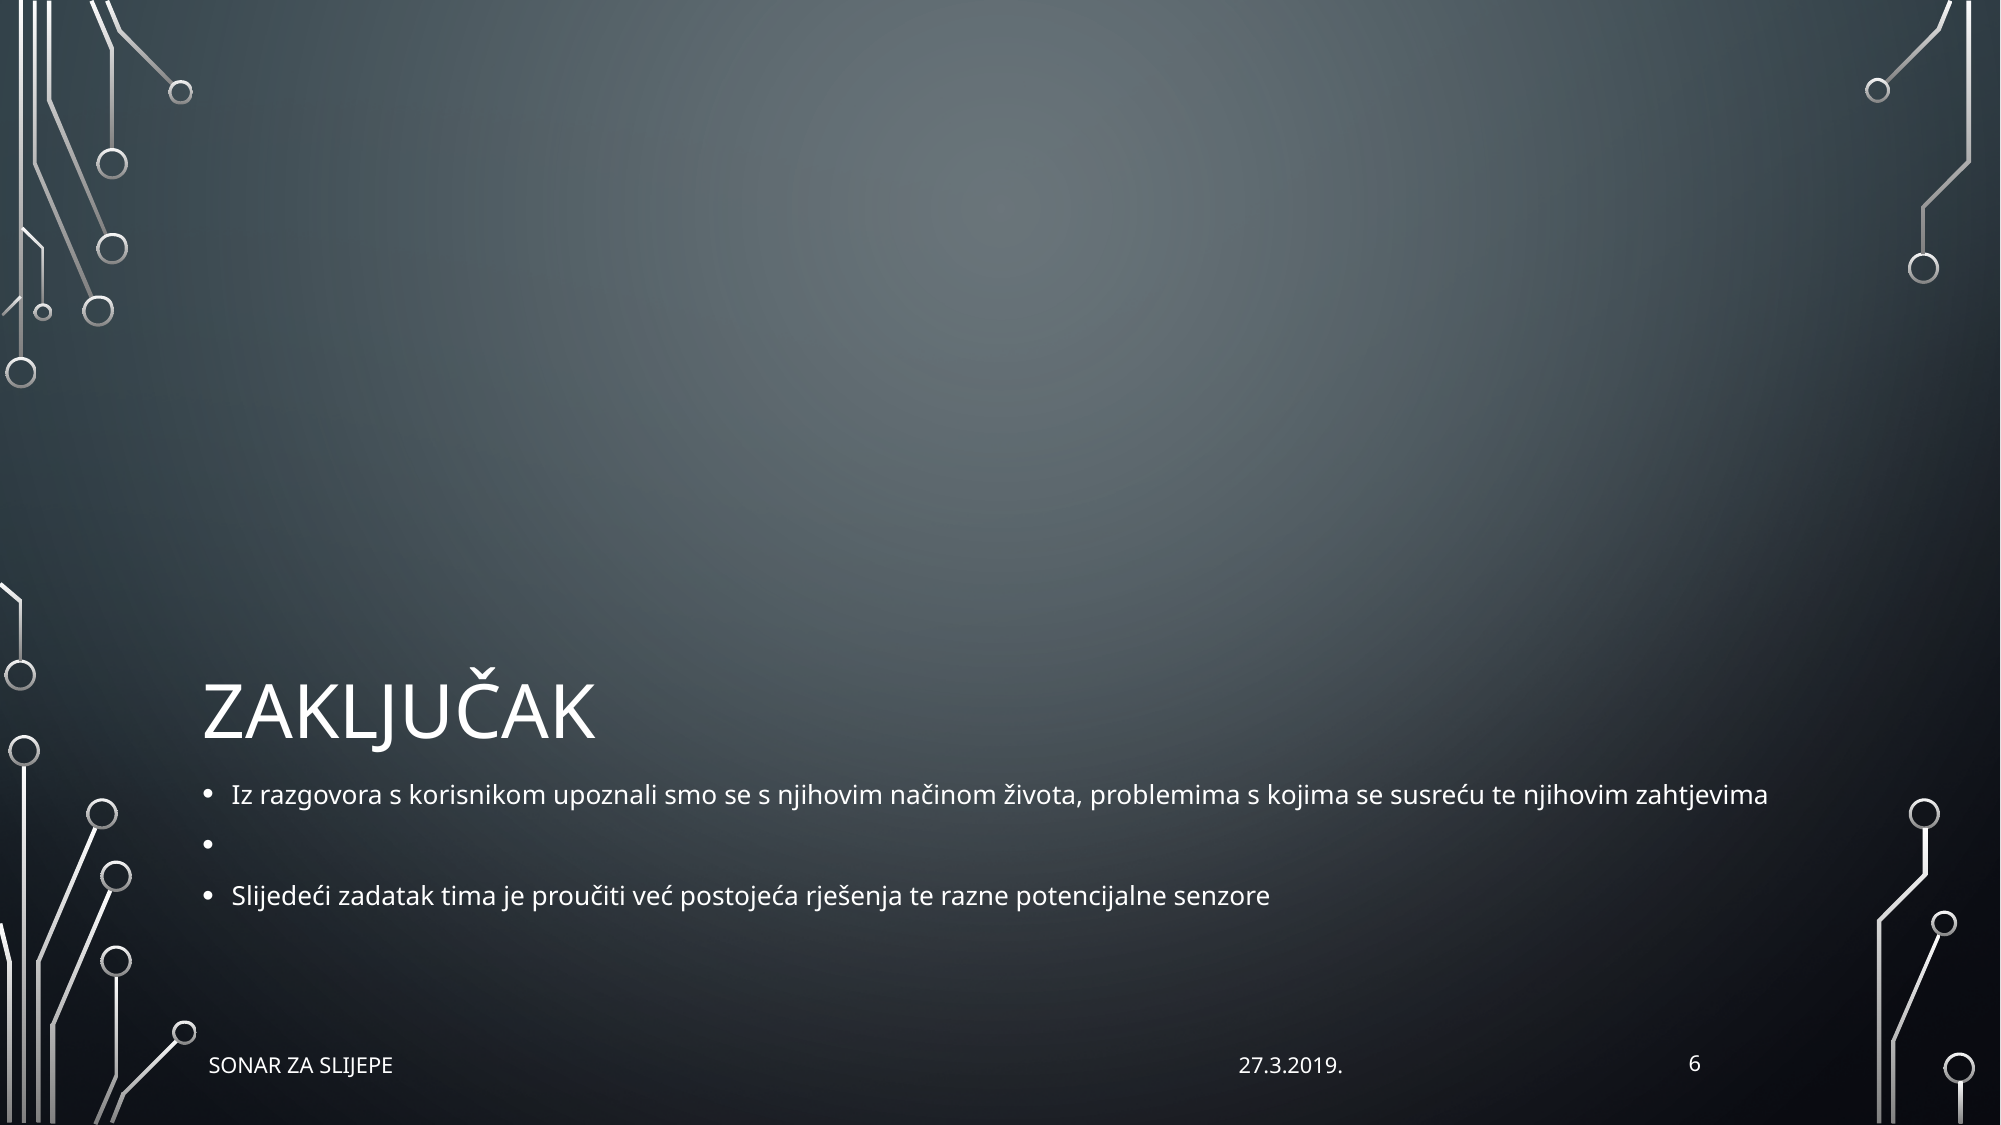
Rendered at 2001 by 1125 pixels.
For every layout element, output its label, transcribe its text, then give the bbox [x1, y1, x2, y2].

text_box 27.3.2019. [1223, 1034, 1673, 1095]
title Zaključak [280, 235, 1828, 397]
text_box Sonar za slijepe [193, 1034, 1218, 1095]
list Iz razgovora s korisnikom upoznali smo se s njihovim načinom života, problemima s kojima se susreću te njihovim zahtjevima Slijedeći zadatak tima je proučiti već postojeća rješenja te razne potencijalne senzore [264, 495, 1721, 952]
text_box [1673, 1034, 1801, 1095]
